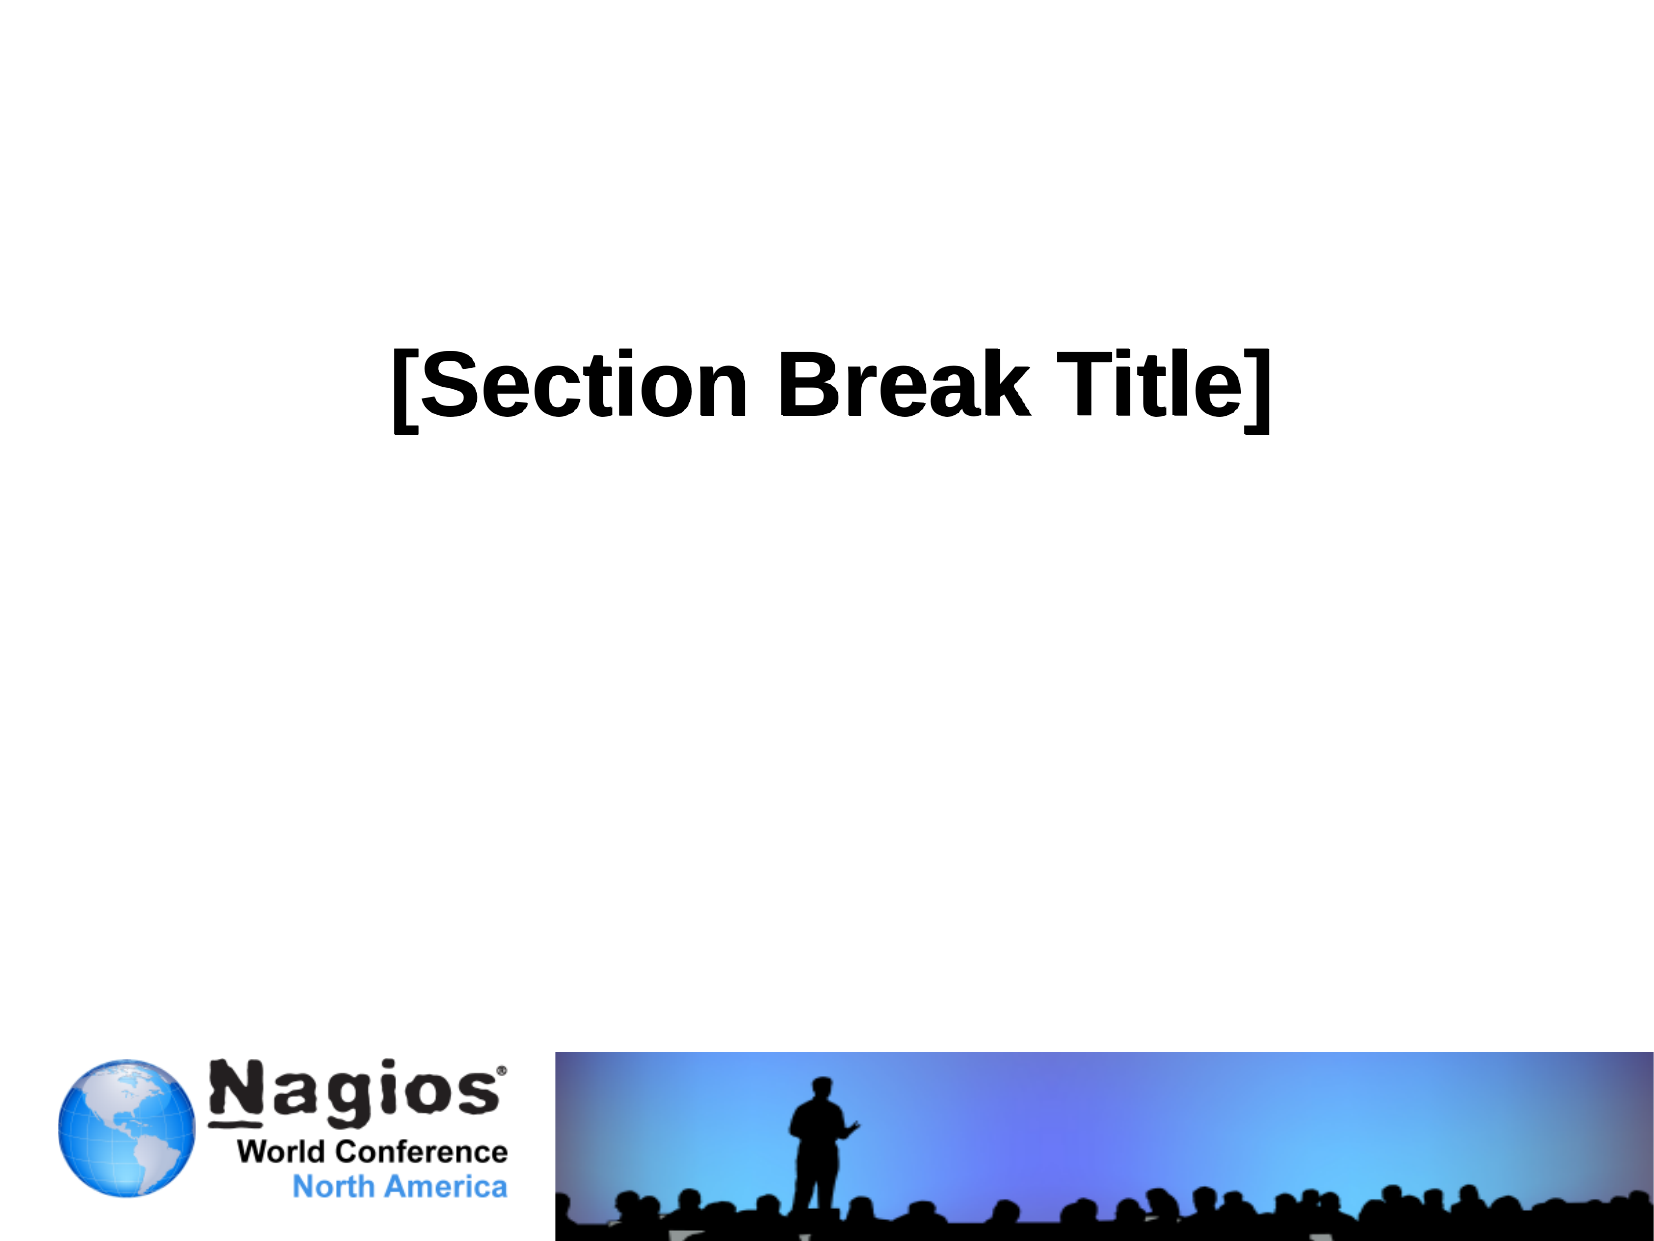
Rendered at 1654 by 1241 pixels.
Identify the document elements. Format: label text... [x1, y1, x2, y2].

title [Section Break Title] [87, 280, 1576, 488]
picture [58, 1058, 509, 1228]
picture [555, 1052, 1654, 1241]
